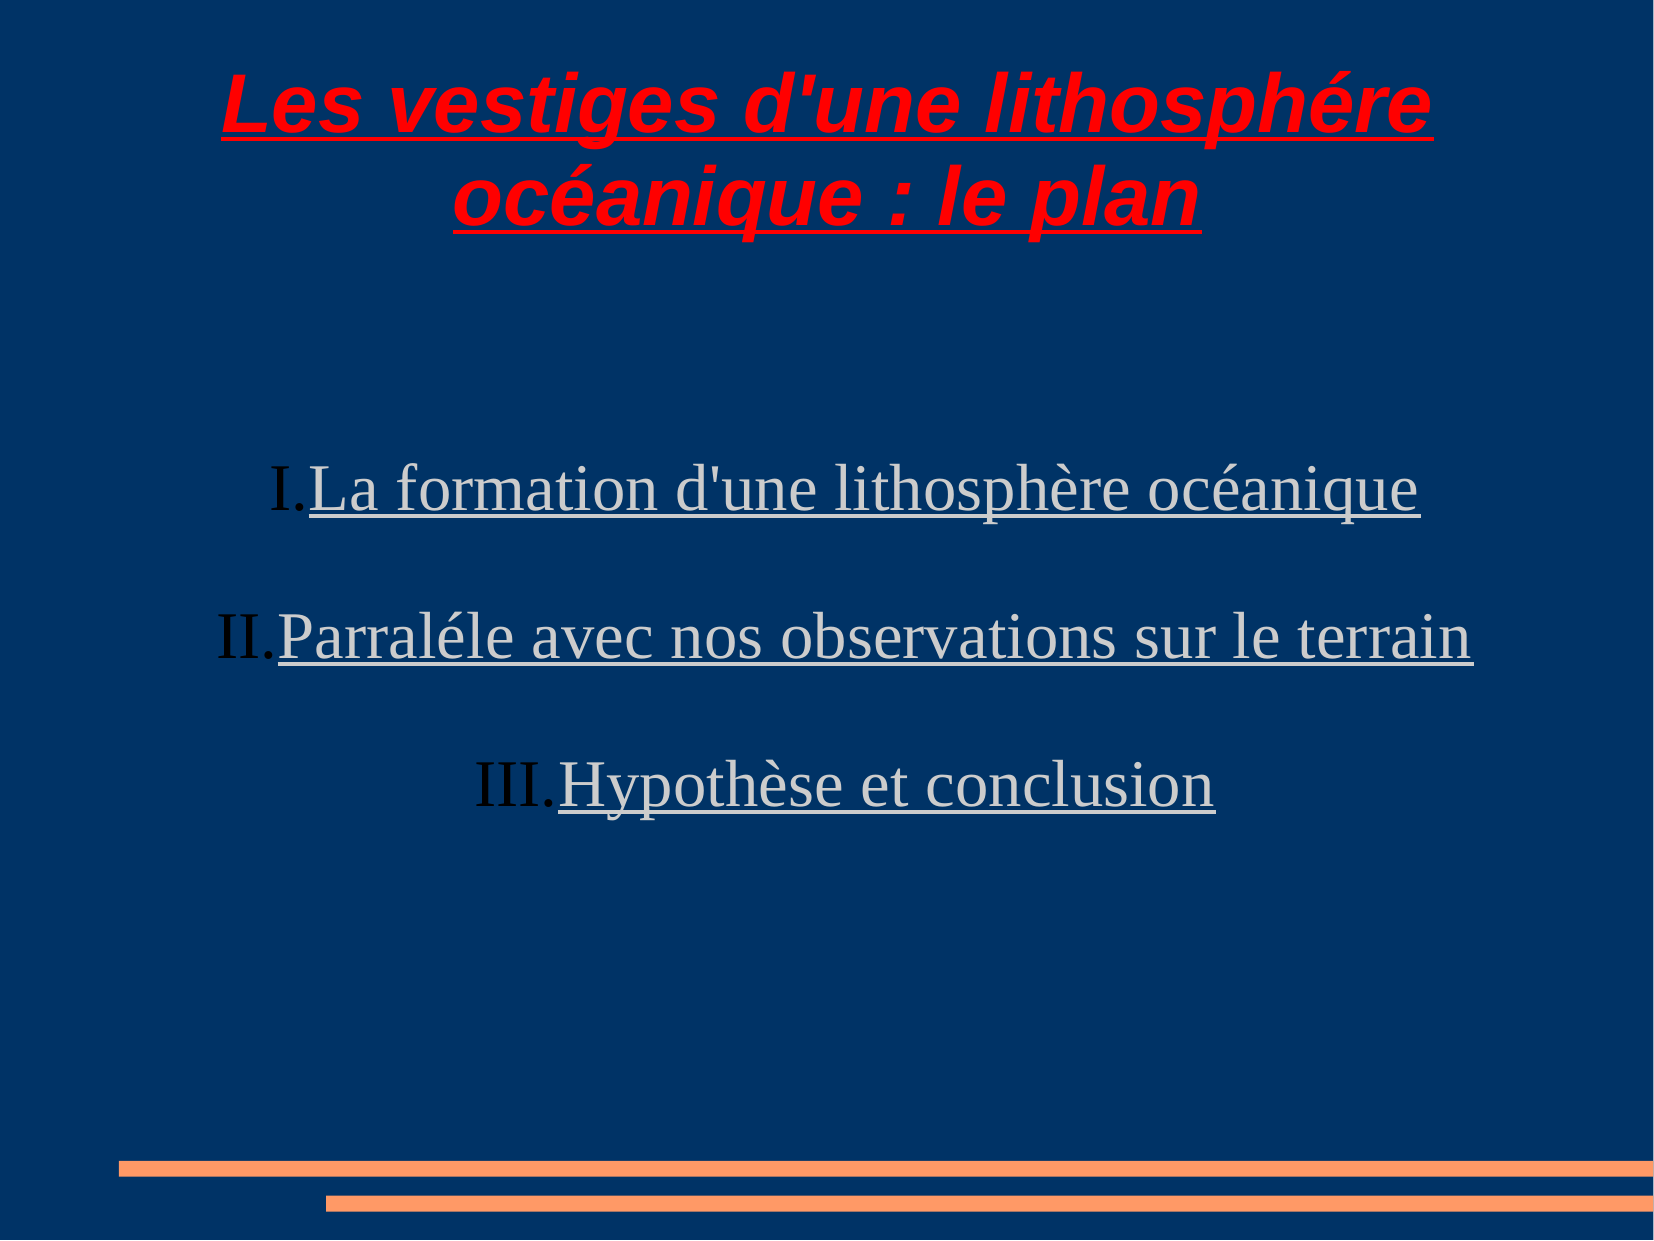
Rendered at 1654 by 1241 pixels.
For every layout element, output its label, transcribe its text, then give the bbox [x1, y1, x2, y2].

subtitle La formation d'une lithosphère océanique Parraléle avec nos observations sur le terrain Hypothèse et conclusion [125, 238, 1565, 1034]
title Les vestiges d'une lithosphére océanique : le plan [121, 53, 1534, 246]
